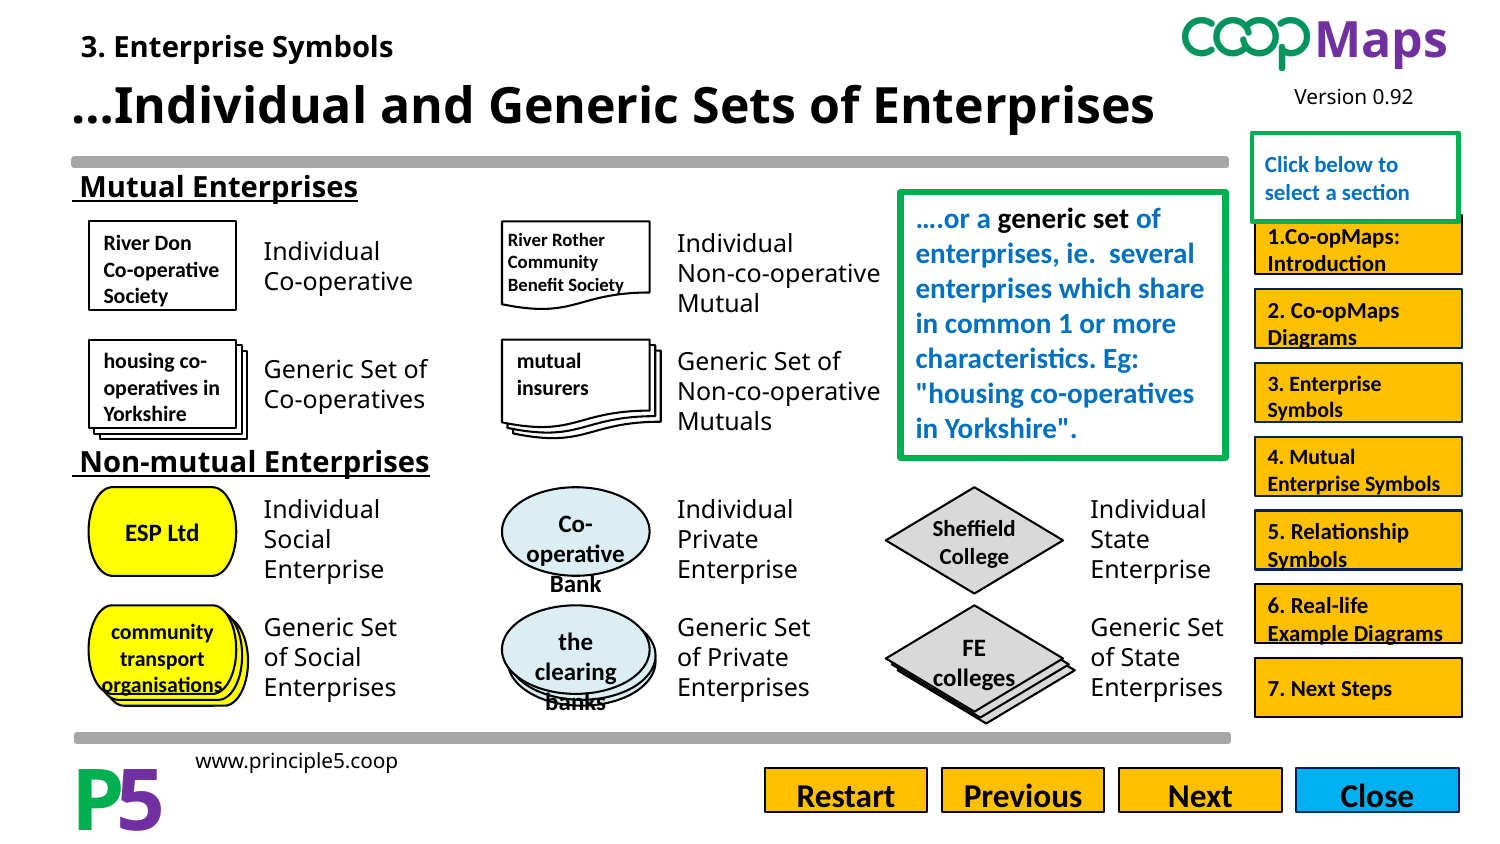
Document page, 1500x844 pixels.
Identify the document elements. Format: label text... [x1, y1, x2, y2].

text_box [550, 692, 585, 706]
text_box Maps [1299, 0, 1460, 76]
text_box [104, 615, 249, 706]
text_box Previous [942, 767, 1105, 813]
text_box 7. Next Steps [1254, 658, 1462, 718]
text_box Generic Set of Social Enterprises [250, 605, 429, 694]
text_box 3. Enterprise Symbols [68, 22, 409, 71]
text_box 4. Mutual Enterprise Symbols [1254, 436, 1462, 496]
text_box 6. Real-life Example Diagrams [1254, 584, 1462, 644]
text_box community transport organisations [88, 605, 237, 694]
text_box …Individual and Generic Sets of Enterprises [59, 67, 1173, 141]
text_box Next [1119, 767, 1282, 813]
text_box www.principle5.coop [177, 744, 473, 783]
text_box Sheffield College [885, 487, 1064, 594]
text_box 5 [103, 744, 199, 827]
text_box River Don Co-operative Society [89, 221, 236, 310]
text_box Restart [764, 767, 928, 813]
text_box ESP Ltd [88, 487, 237, 576]
text_box [94, 345, 247, 436]
picture [1181, 17, 1310, 71]
text_box [891, 660, 1075, 724]
text_box Generic Set of Non-co-operative Mutuals [664, 339, 901, 429]
text_box the clearing banks [501, 605, 650, 694]
text_box Non-mutual Enterprises [59, 436, 443, 481]
text_box [507, 345, 661, 439]
text_box Individual State Enterprise [1077, 487, 1241, 576]
text_box Generic Set of Co-operatives [250, 339, 458, 429]
text_box housing co-operatives in Yorkshire [89, 340, 236, 428]
text_box 5. Relationship Symbols [1254, 510, 1462, 570]
text_box Generic Set of State Enterprises [1077, 605, 1250, 694]
text_box P [59, 738, 103, 827]
text_box Close [1296, 767, 1459, 813]
text_box ….or a generic set of enterprises, ie. several enterprises which share in common 1 or more characteristics. Eg: "housing co-operatives in Yorkshire". [901, 192, 1225, 458]
text_box Individual Social Enterprise [250, 487, 429, 576]
text_box Individual Private Enterprise [664, 487, 872, 576]
text_box 1.Co-opMaps: Introduction [1254, 215, 1462, 275]
text_box Version 0.92 [1281, 73, 1459, 119]
text_box [588, 630, 656, 706]
text_box mutual insurers [501, 339, 650, 428]
text_box Co-operative Bank [501, 487, 650, 576]
text_box [76, 735, 1229, 742]
text_box [74, 159, 1226, 166]
text_box Mutual Enterprises [59, 162, 384, 207]
text_box River Rother Community Benefit Society [501, 221, 650, 309]
text_box FE colleges [885, 605, 1064, 712]
text_box 2. Co-opMaps Diagrams [1254, 289, 1462, 349]
text_box Individual Co-operative [250, 221, 443, 311]
text_box [508, 669, 549, 701]
text_box Click below to select a section [1252, 132, 1459, 222]
text_box Generic Set of Private Enterprises [664, 605, 872, 694]
text_box Individual Non-co-operative Mutual [664, 221, 901, 311]
text_box 3. Enterprise Symbols [1254, 362, 1462, 422]
